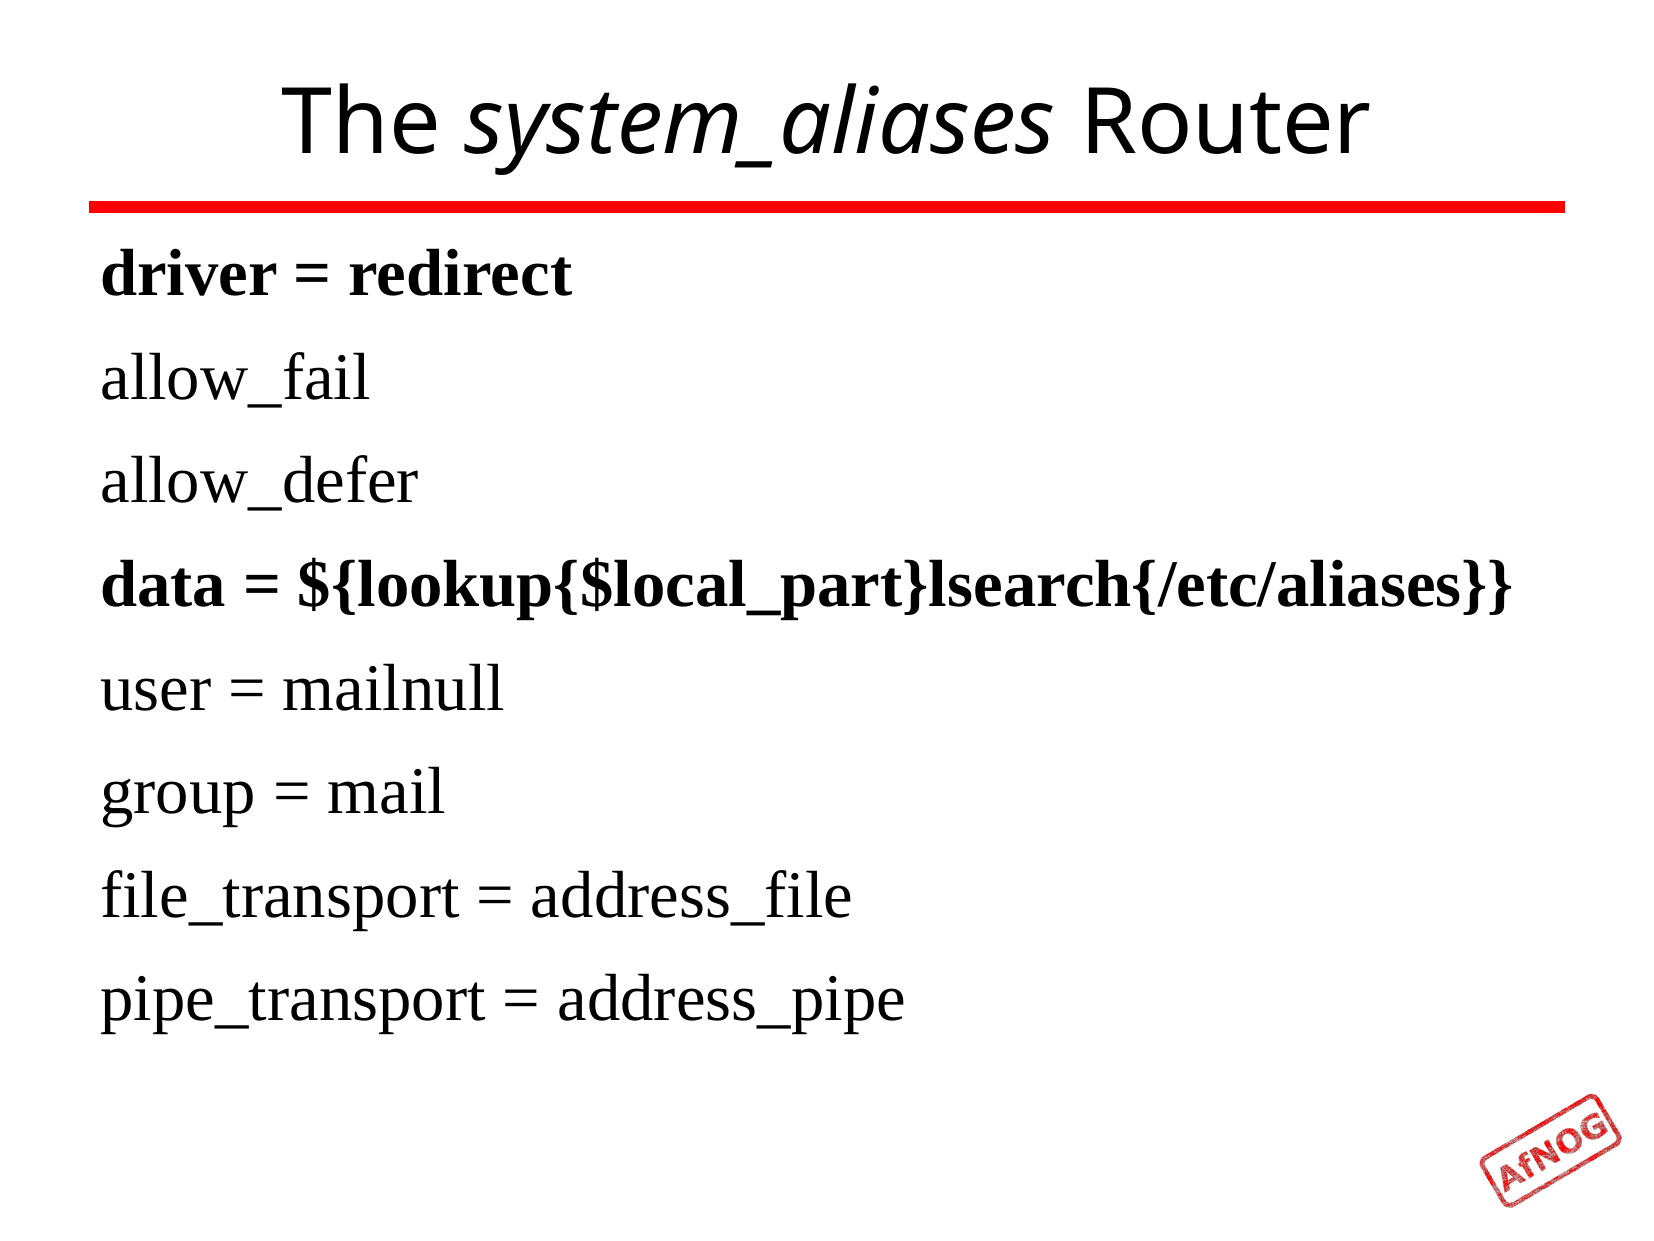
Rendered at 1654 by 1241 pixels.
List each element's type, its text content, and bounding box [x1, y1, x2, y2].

picture [1476, 1090, 1625, 1211]
list driver = redirect allow_fail allow_defer data = ${lookup{$local_part}lsearch{/etc/aliases}} user = mailnull group = mail file_transport = address_file pipe_transport = address_pipe [82, 236, 1571, 1123]
title The system_aliases Router [88, 29, 1565, 207]
